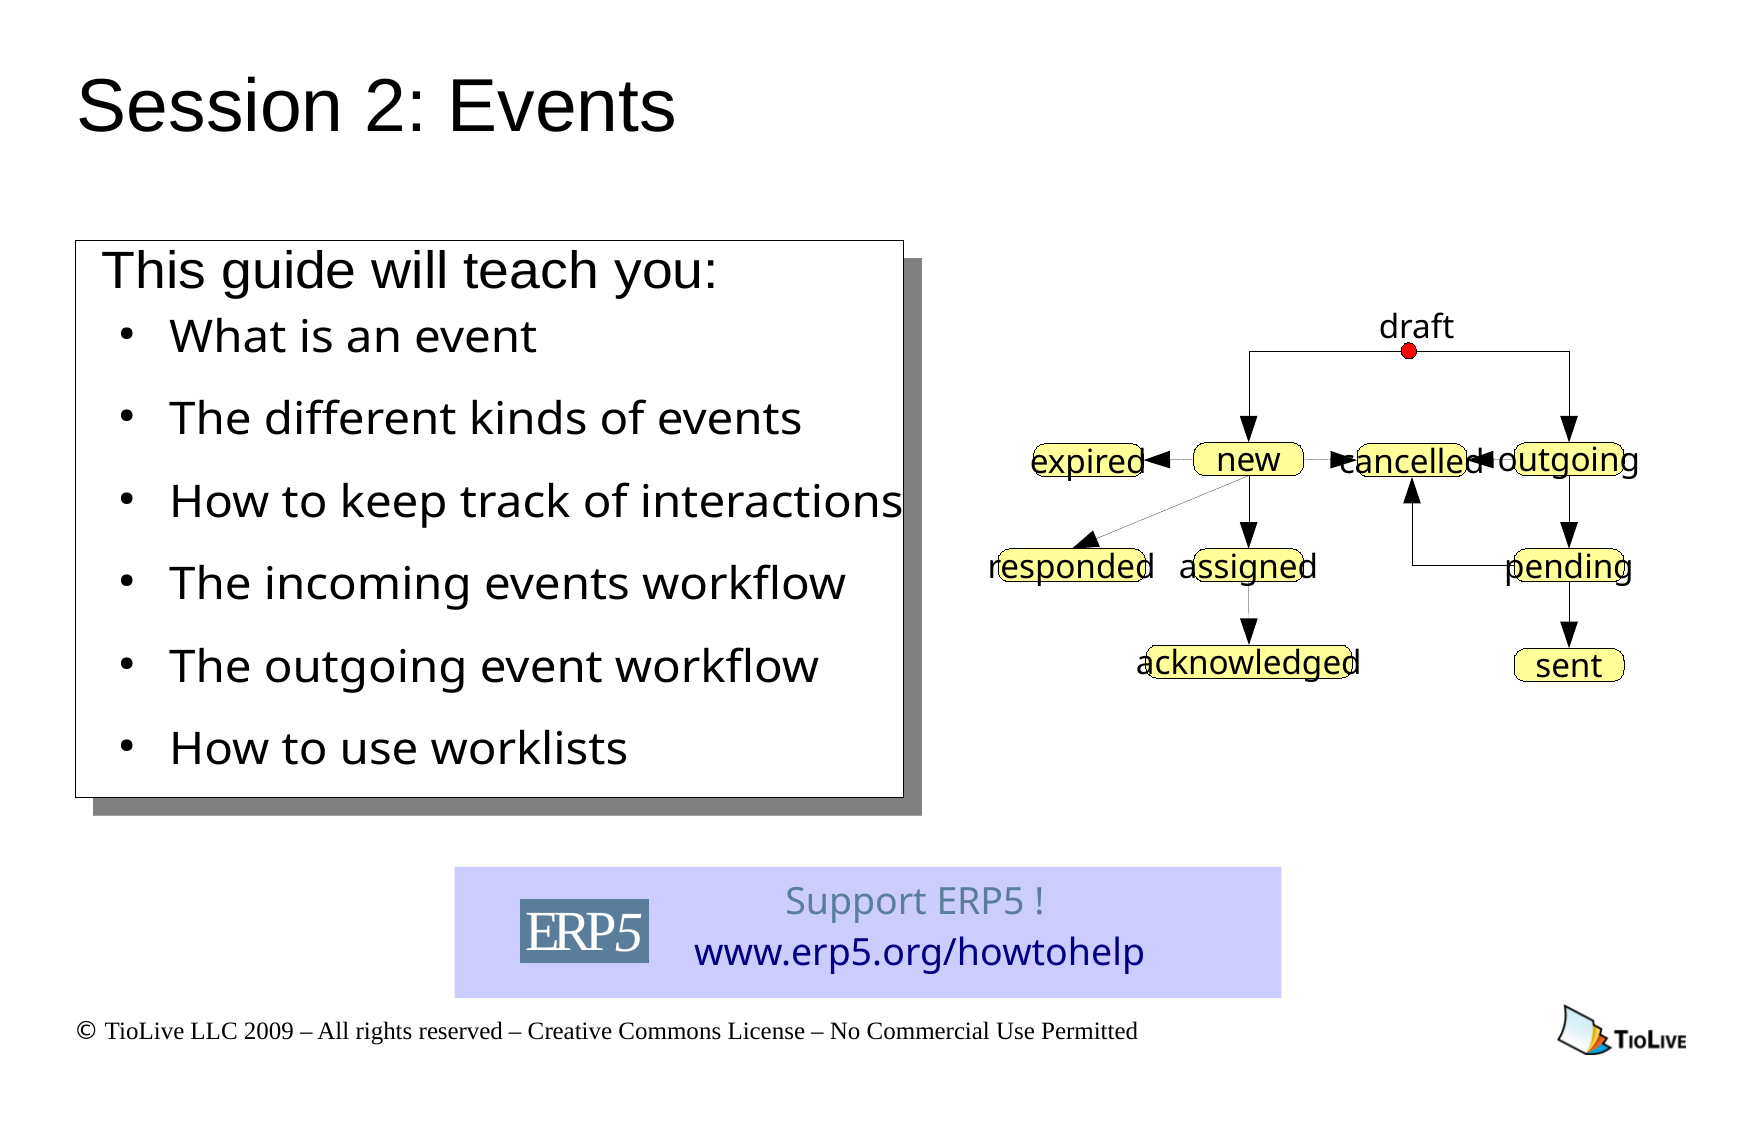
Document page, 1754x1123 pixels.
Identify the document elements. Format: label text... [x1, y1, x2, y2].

text_box [1401, 352, 1417, 359]
text_box assigned [1193, 548, 1304, 582]
text_box outgoing [1514, 442, 1624, 476]
text_box new [1193, 442, 1304, 476]
title Session 2: Events [76, 63, 1684, 178]
text_box expired [1071, 457, 1081, 471]
picture [1557, 1004, 1686, 1055]
text_box expired [1033, 443, 1141, 477]
list This guide will teach you: What is an event The different kinds of events How to keep track of interactions The incoming events workflow The outgoing event workflow How to use worklists [75, 240, 904, 798]
text_box sent [1514, 648, 1625, 682]
text_box draft [1357, 295, 1477, 352]
text_box expired [1131, 457, 1141, 471]
text_box responded [998, 548, 1146, 582]
text_box cancelled [1357, 443, 1467, 477]
text_box acknowledged [1145, 645, 1353, 679]
text_box pending [1514, 548, 1624, 582]
